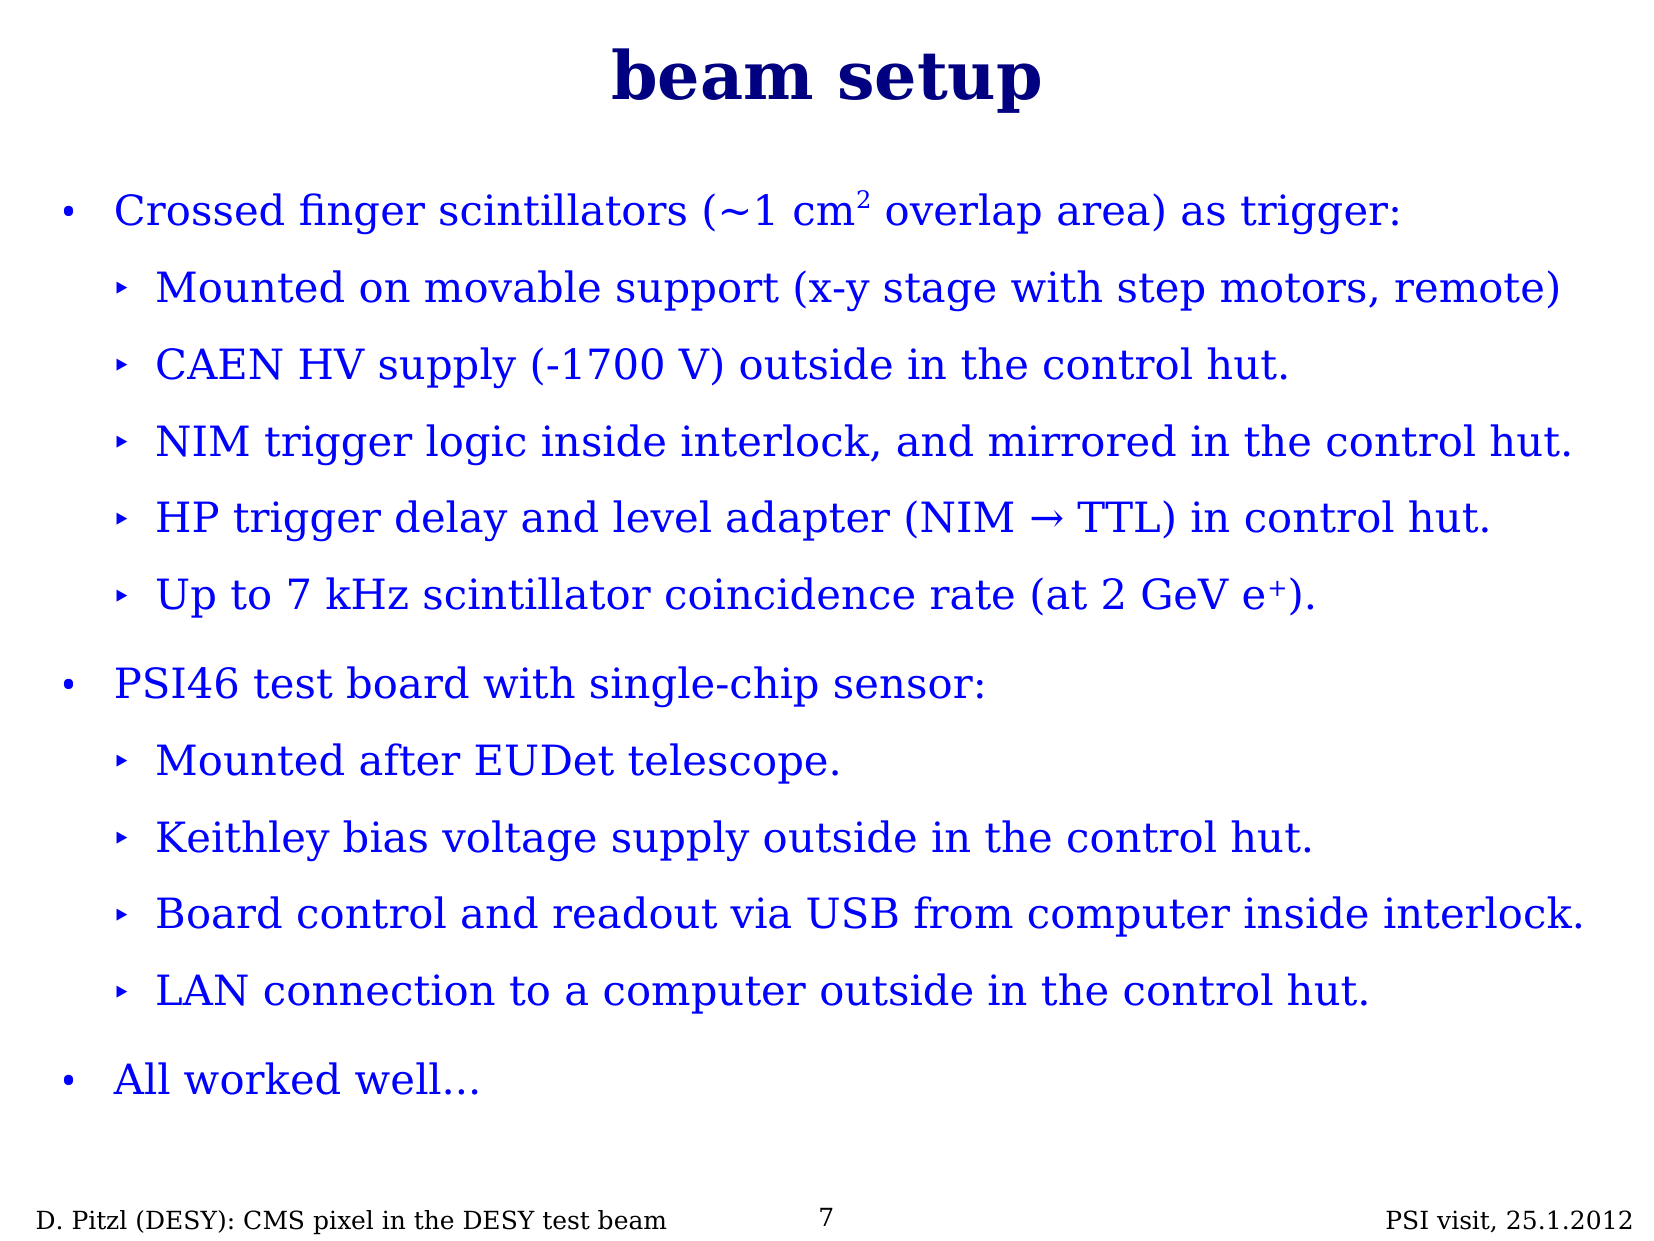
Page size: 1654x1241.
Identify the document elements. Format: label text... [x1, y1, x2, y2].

list Crossed finger scintillators (~1 cm2 overlap area) as trigger: Mounted on movable support (x-y stage with step motors, remote) CAEN HV supply (-1700 V) outside in the control hut. NIM trigger logic inside interlock, and mirrored in the control hut. HP trigger delay and level adapter (NIM → TTL) in control hut. Up to 7 kHz scintillator coincidence rate (at 2 GeV e+). PSI46 test board with single-chip sensor: Mounted after EUDet telescope. Keithley bias voltage supply outside in the control hut. Board control and readout via USB from computer inside interlock. LAN connection to a computer outside in the control hut. All worked well... [60, 175, 1614, 1096]
title beam setup [121, 36, 1534, 116]
